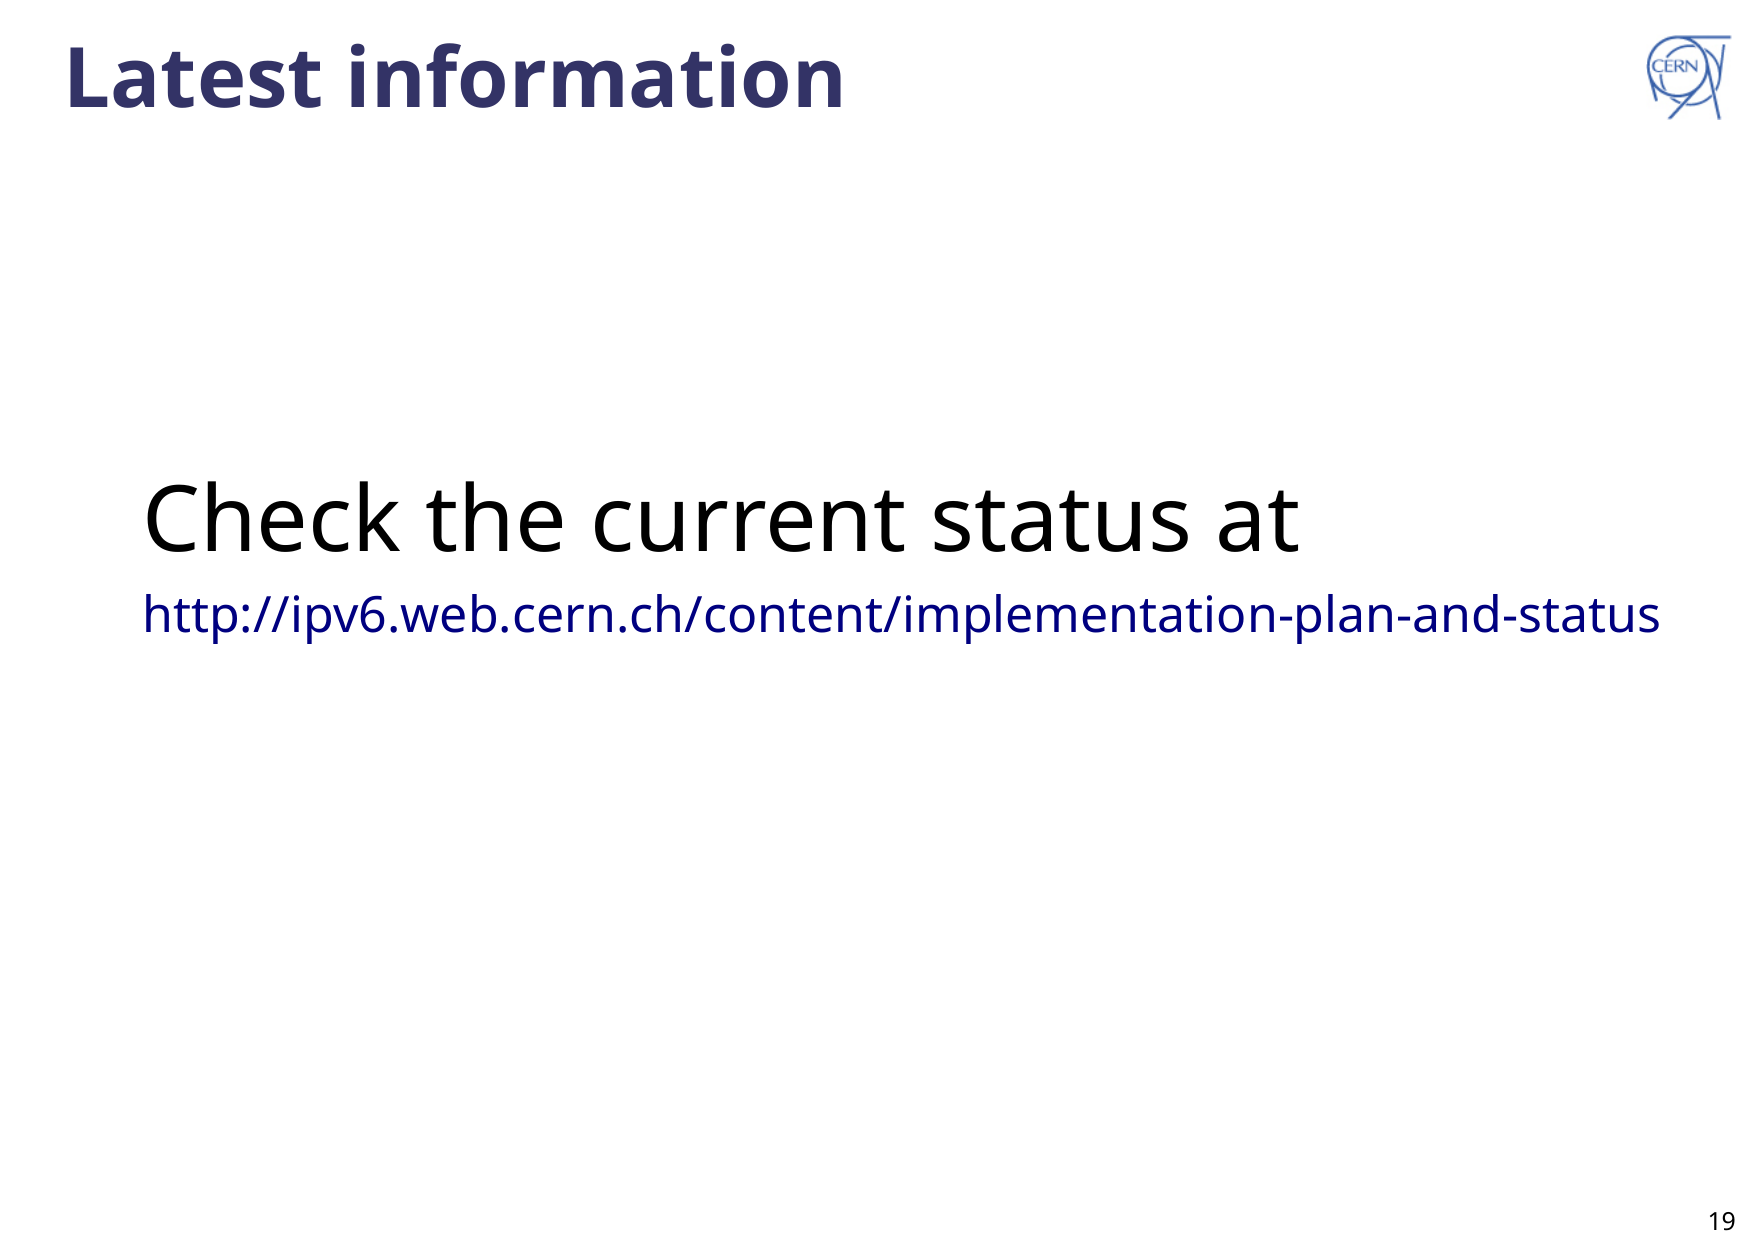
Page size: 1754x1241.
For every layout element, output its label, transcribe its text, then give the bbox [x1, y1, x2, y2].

picture [1646, 34, 1732, 120]
text_box Check the current status at http://ipv6.web.cern.ch/content/implementation-plan-and-status [127, 446, 1692, 775]
title Latest information [63, 0, 1621, 166]
